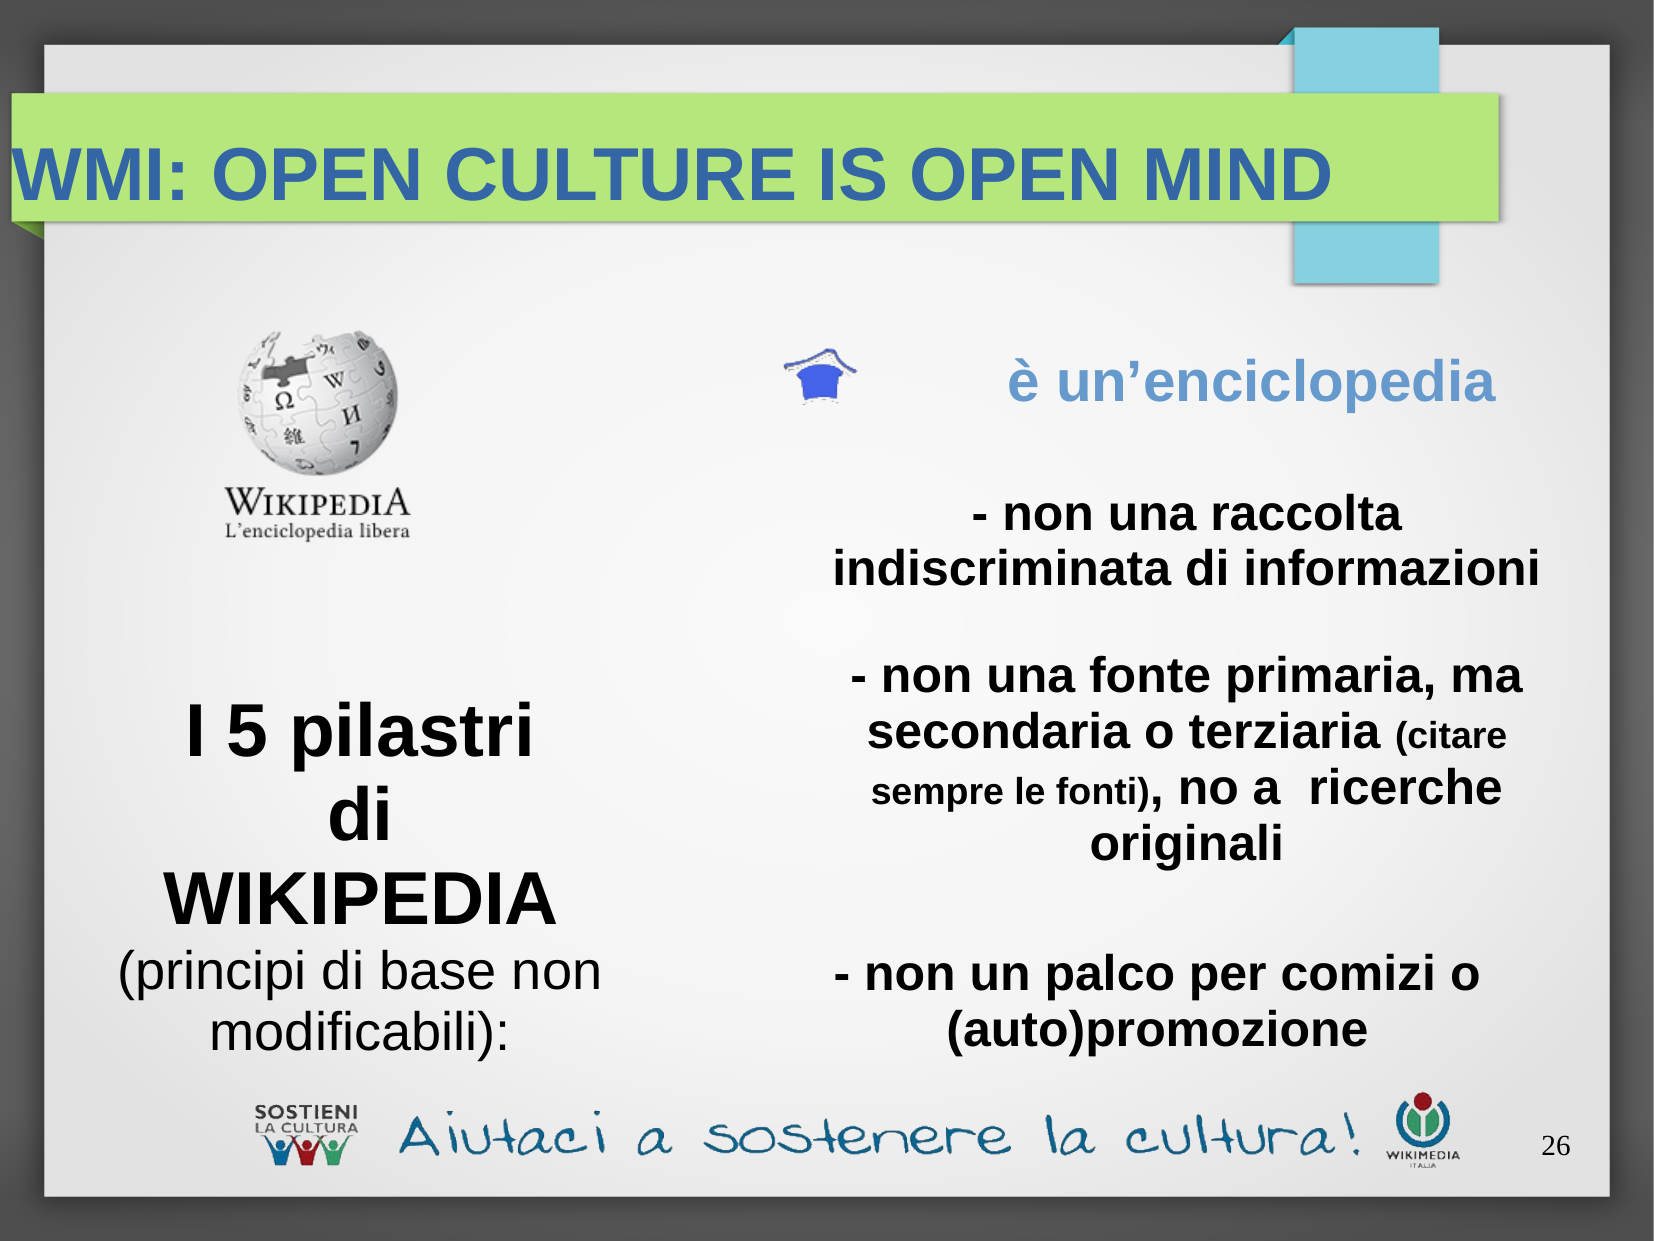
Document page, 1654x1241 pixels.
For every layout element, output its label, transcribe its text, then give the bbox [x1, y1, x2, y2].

text_box I 5 pilastri di WIKIPEDIA (principi di base non modificabili): [47, 604, 674, 1146]
text_box - non una raccolta indiscriminata di informazioni [820, 483, 1554, 598]
text_box è un’enciclopedia [885, 347, 1619, 415]
picture [0, 0, 1654, 1241]
title WMI: OPEN CULTURE IS OPEN MIND [11, 17, 1642, 249]
text_box - non un palco per comizi o (auto)promozione [791, 944, 1524, 1059]
text_box - non una fonte primaria, ma secondaria o terziaria (citare sempre le fonti), no a ricerche originali [820, 645, 1554, 874]
